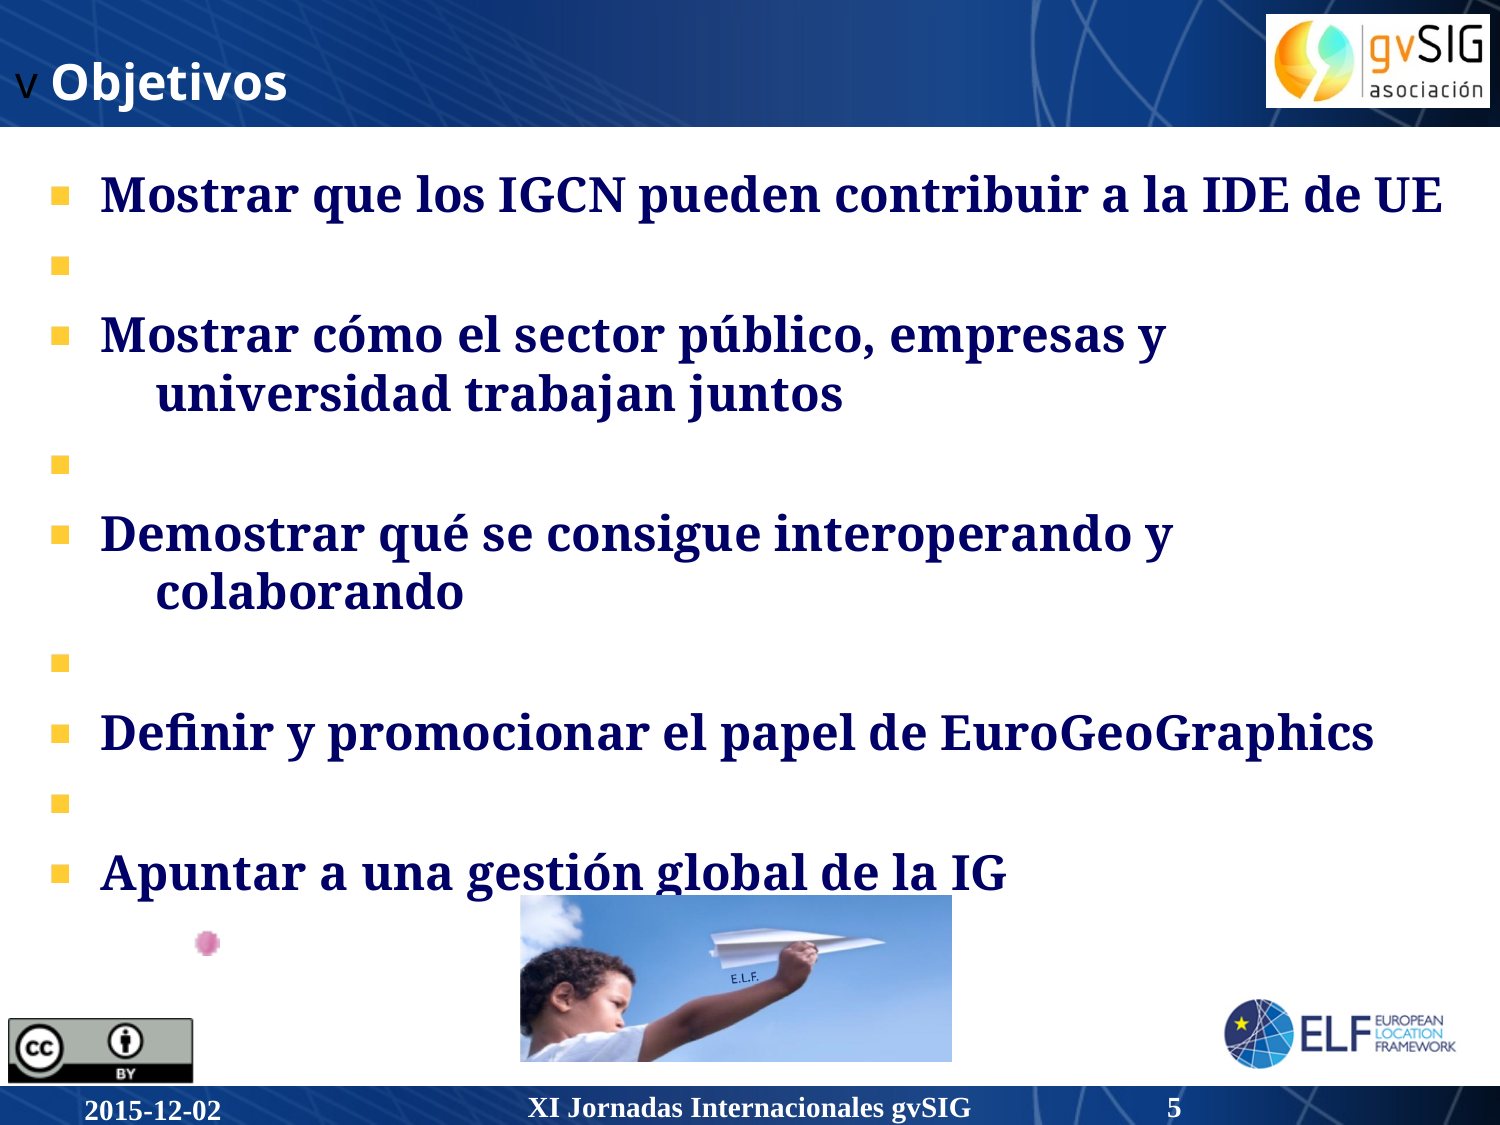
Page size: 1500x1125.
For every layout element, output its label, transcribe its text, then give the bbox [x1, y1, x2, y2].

list Mostrar que los IGCN pueden contribuir a la IDE de UE Mostrar cómo el sector público, empresas y universidad trabajan juntos Demostrar qué se consigue interoperando y colaborando Definir y promocionar el papel de EuroGeoGraphics Apuntar a una gestión global de la IG [31, 156, 1465, 973]
picture [520, 895, 952, 1062]
title Objetivos [0, 43, 1276, 107]
